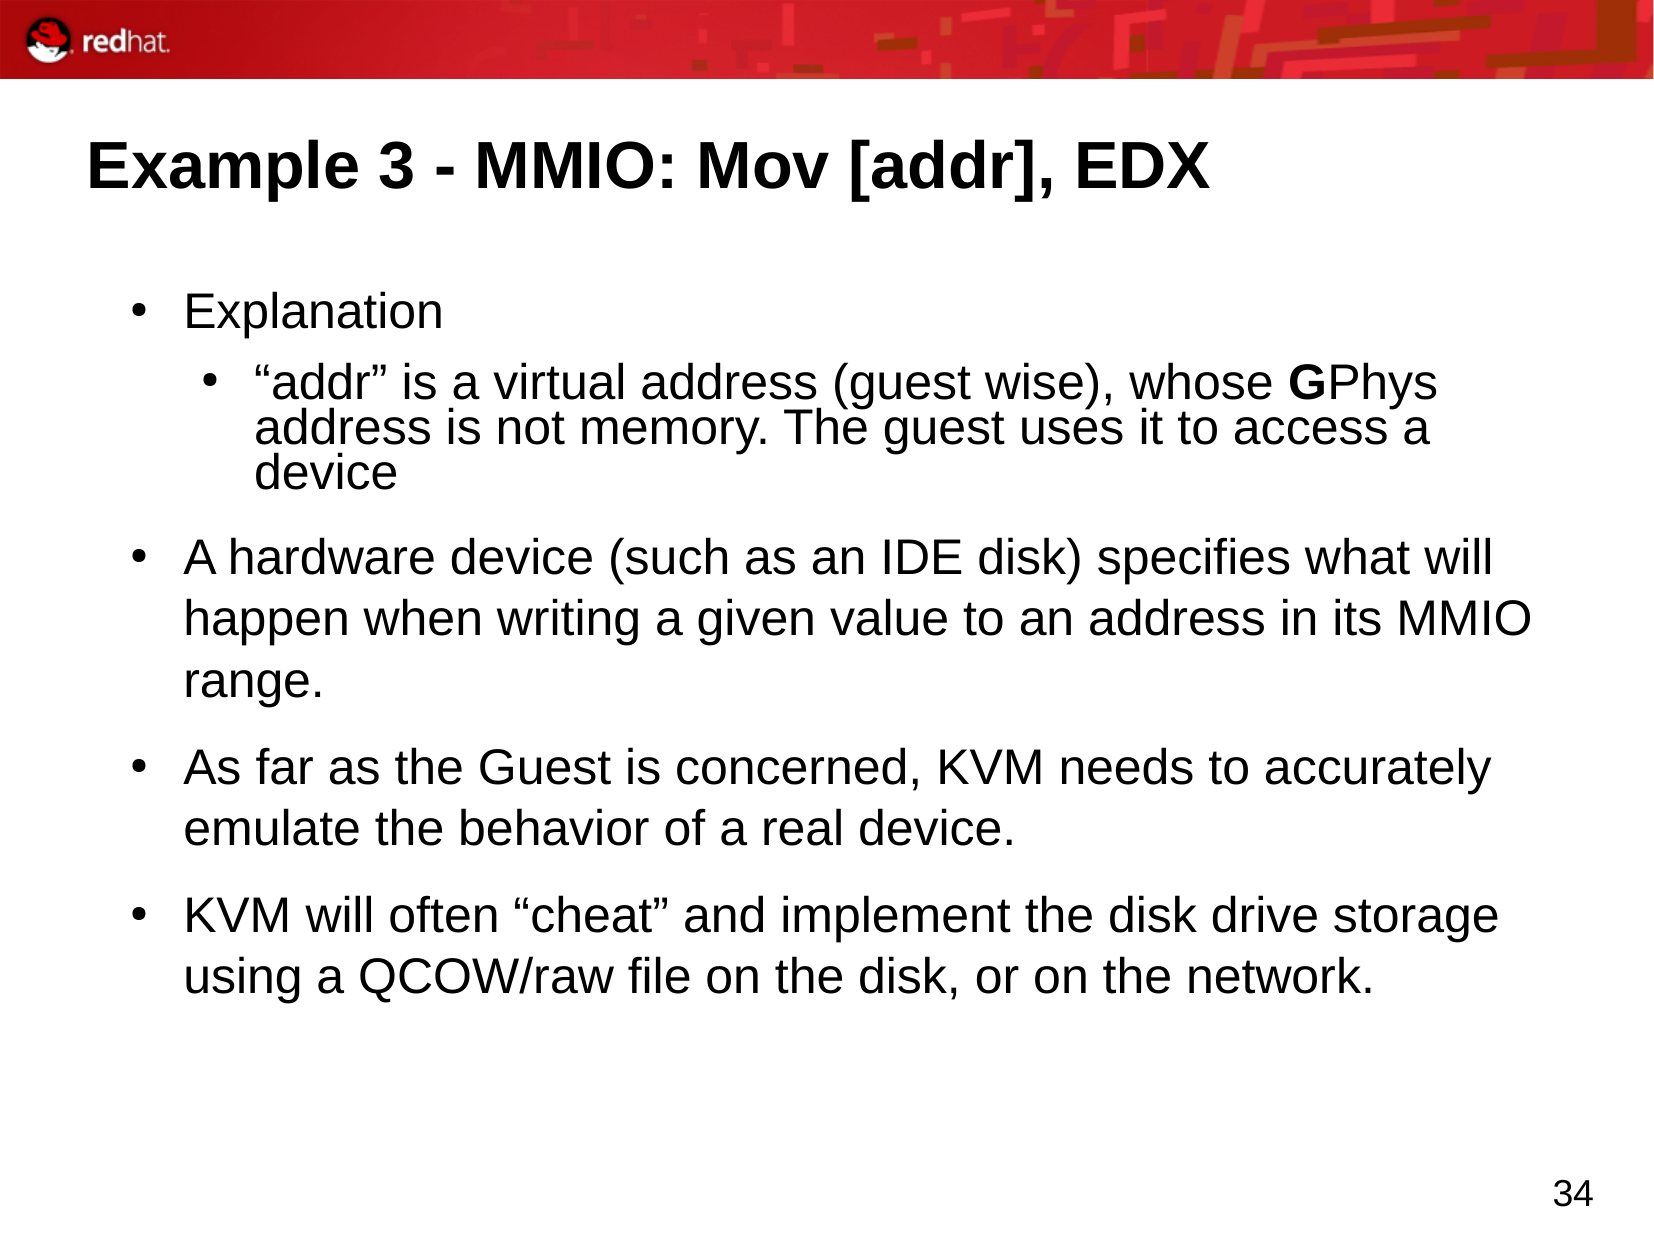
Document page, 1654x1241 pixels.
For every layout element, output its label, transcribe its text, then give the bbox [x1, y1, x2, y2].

list Explanation “addr” is a virtual address (guest wise), whose GPhys address is not memory. The guest uses it to access a device A hardware device (such as an IDE disk) specifies what will happen when writing a given value to an address in its MMIO range. As far as the Guest is concerned, KVM needs to accurately emulate the behavior of a real device. KVM will often “cheat” and implement the disk drive storage using a QCOW/raw file on the disk, or on the network. [112, 277, 1538, 999]
picture [0, 0, 1654, 79]
title Example 3 - MMIO: Mov [addr], EDX [86, 93, 1576, 244]
